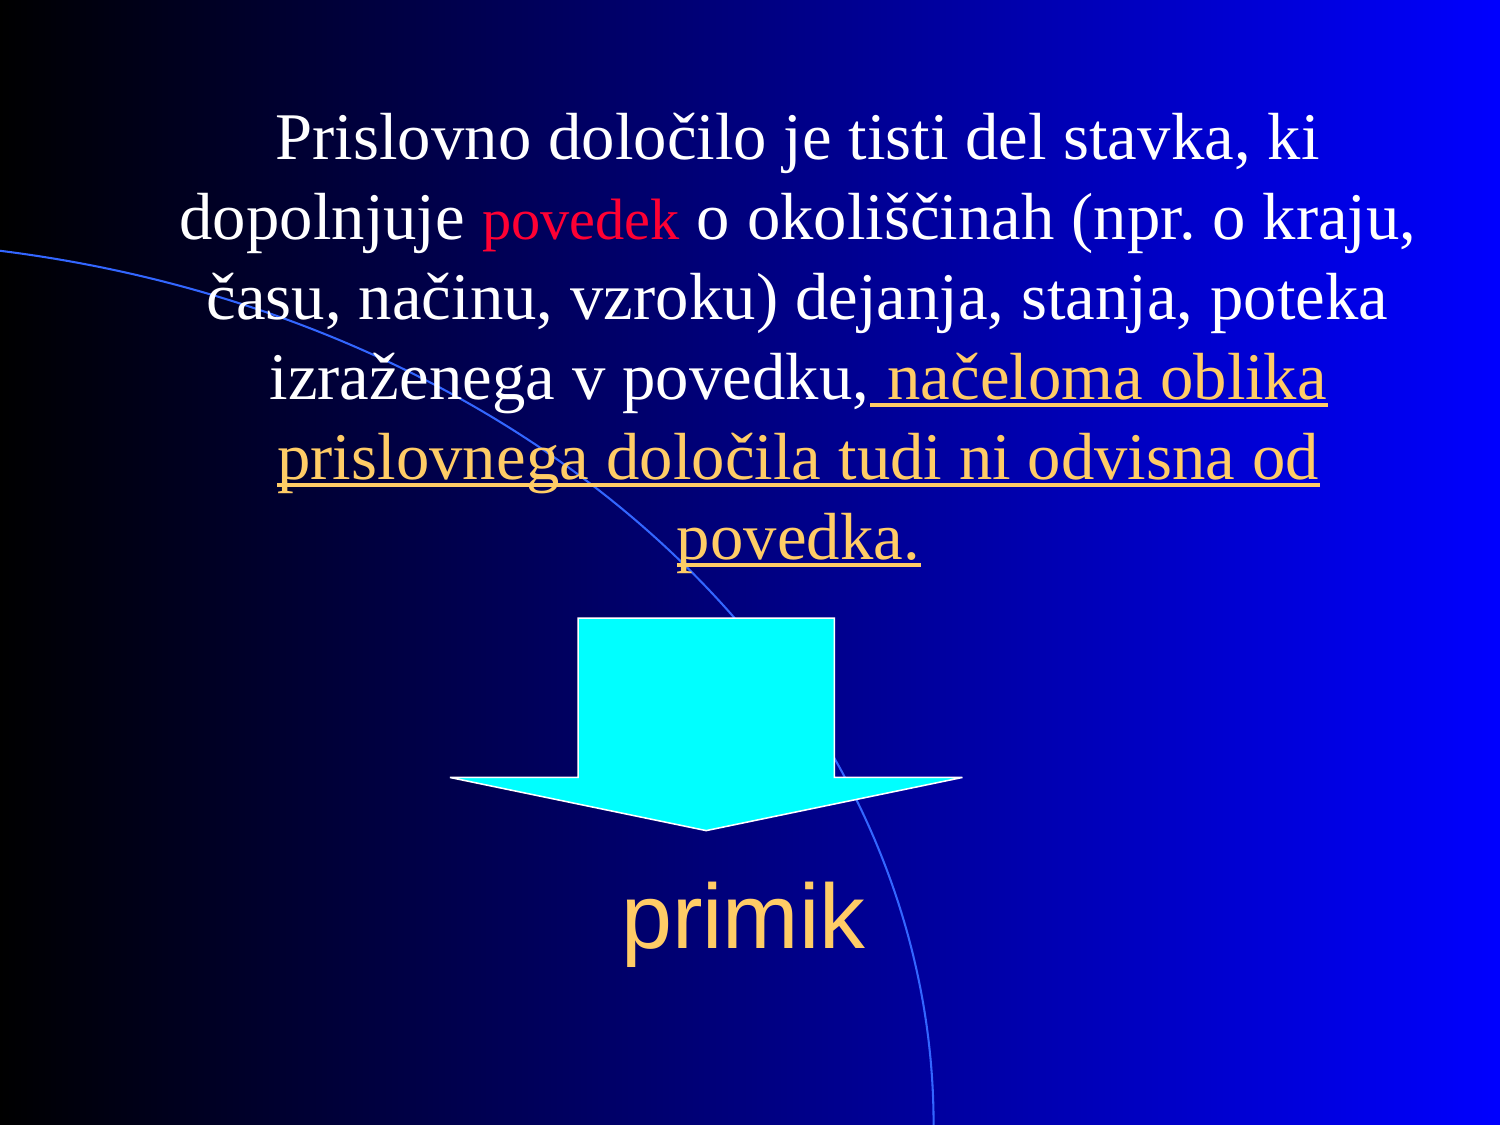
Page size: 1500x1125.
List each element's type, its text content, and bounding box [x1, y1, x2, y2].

text_box [578, 618, 835, 771]
title primik [537, 771, 950, 975]
text_box [950, 777, 963, 781]
subtitle Prislovno določilo je tisti del stavka, ki dopolnjuje povedek o okoliščinah (npr. o kraju, času, načinu, vzroku) dejanja, stanja, poteka izraženega v povedku, načeloma oblika prislovnega določila tudi ni odvisna od povedka. [87, 47, 1435, 716]
text_box [449, 777, 537, 796]
